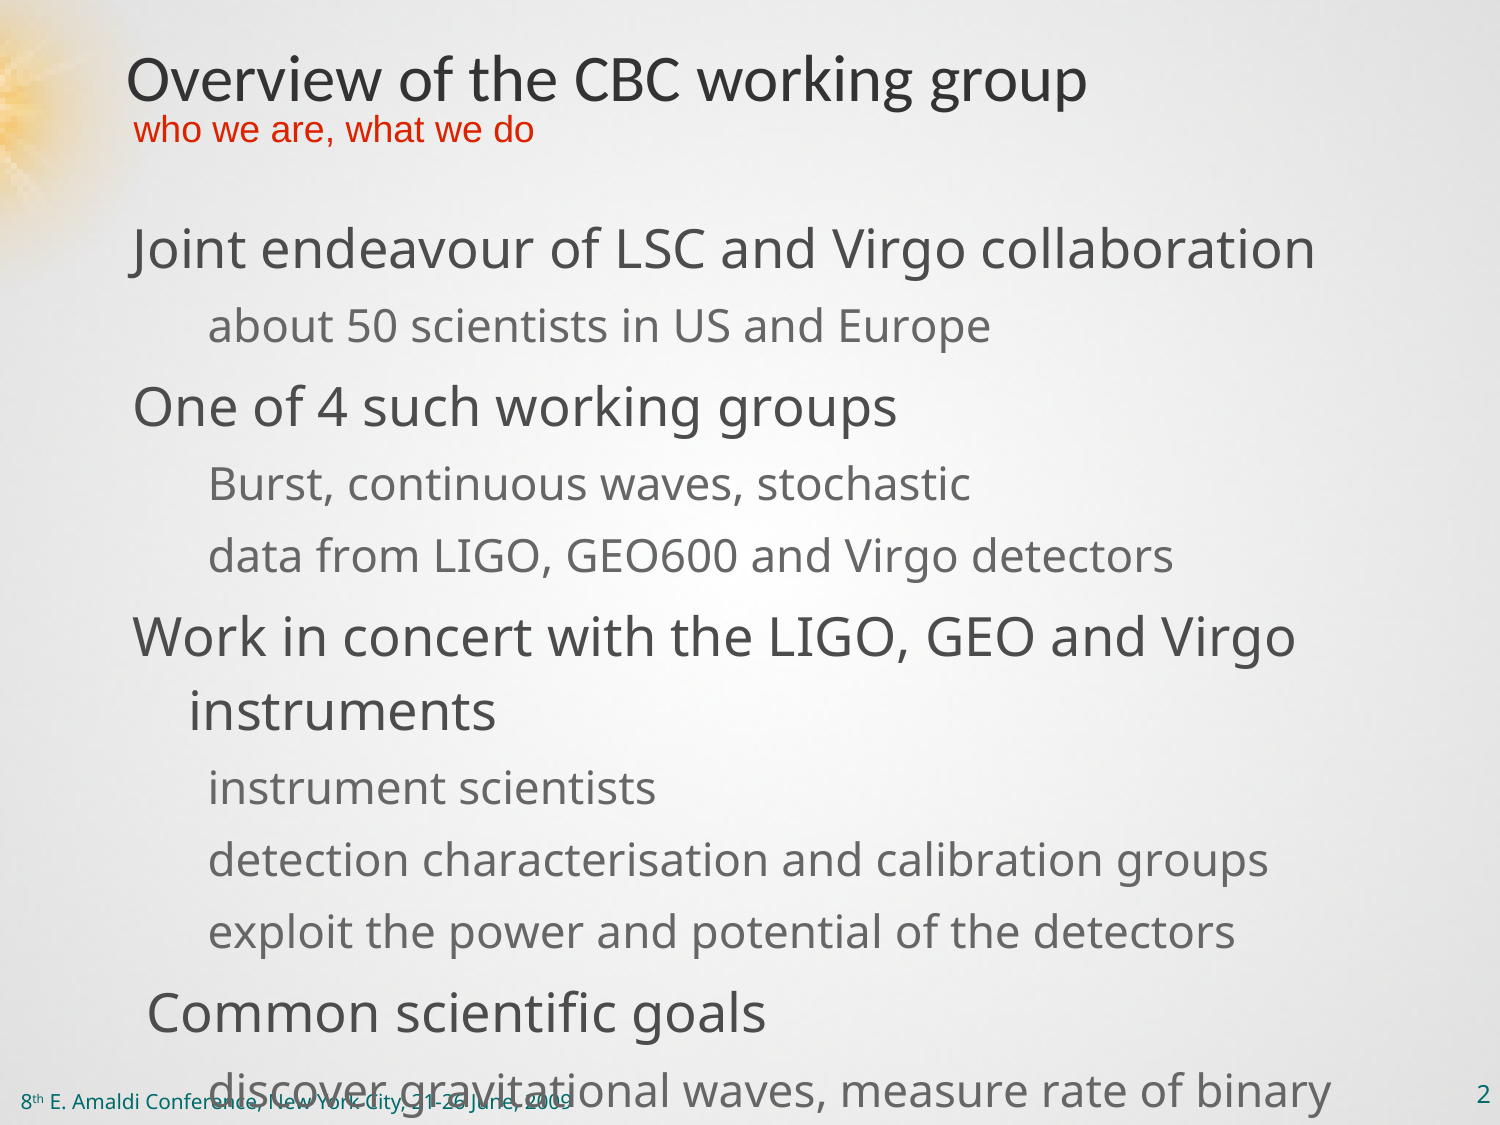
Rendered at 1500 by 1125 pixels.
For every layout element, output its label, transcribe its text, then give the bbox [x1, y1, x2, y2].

picture [405, 1092, 418, 1104]
picture [332, 1100, 337, 1108]
picture [584, 1092, 598, 1104]
picture [214, 1092, 227, 1104]
picture [752, 1092, 759, 1103]
picture [1269, 1095, 1281, 1104]
picture [724, 1095, 736, 1104]
picture [963, 1092, 975, 1104]
picture [1146, 1092, 1160, 1104]
picture [298, 1092, 312, 1104]
picture [456, 1095, 464, 1101]
picture [0, 0, 1500, 1125]
picture [639, 1095, 651, 1104]
picture [479, 1092, 486, 1103]
picture [531, 1095, 538, 1104]
picture [327, 1092, 334, 1099]
picture [705, 1092, 711, 1102]
picture [551, 1096, 556, 1108]
picture [368, 1096, 375, 1108]
picture [316, 1092, 324, 1101]
text_box who we are, what we do [118, 100, 550, 159]
title Overview of the CBC working group [126, 37, 1314, 134]
picture [503, 1092, 510, 1101]
picture [914, 1095, 926, 1104]
list Joint endeavour of LSC and Virgo collaboration about 50 scientists in US and Europe One of 4 such working groups Burst, continuous waves, stochastic data from LIGO, GEO600 and Virgo detectors Work in concert with the LIGO, GEO and Virgo instruments instrument scientists detection characterisation and calibration groups exploit the power and potential of the detectors Common scientific goals discover gravitational waves, measure rate of binary coalescences connection between CBC and GRBs Measure source parameters [132, 210, 1500, 1092]
picture [1203, 1092, 1216, 1104]
picture [1316, 1092, 1323, 1102]
picture [689, 1092, 695, 1102]
picture [1065, 1095, 1077, 1104]
